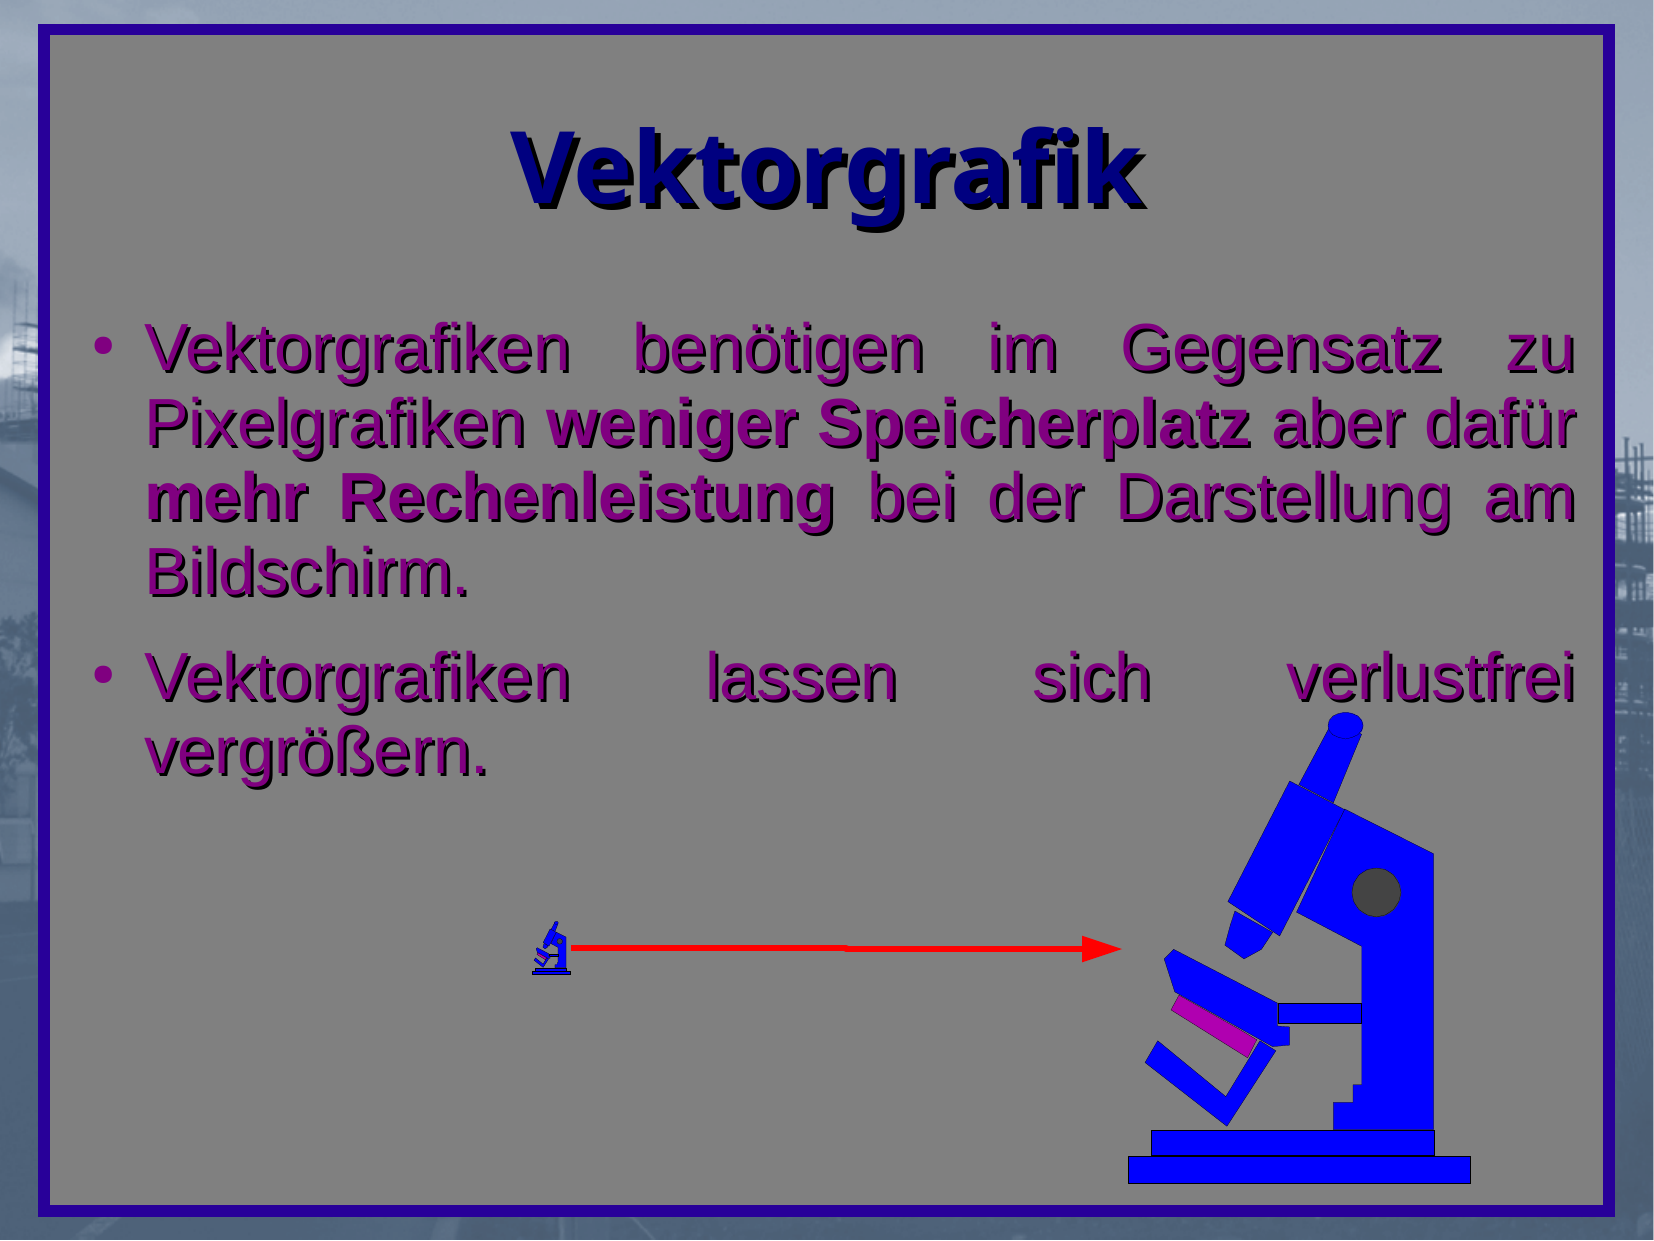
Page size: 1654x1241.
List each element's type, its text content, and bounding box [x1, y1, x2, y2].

title Vektorgrafik [82, 49, 1571, 281]
picture [0, 0, 1654, 1240]
list Vektorgrafiken benötigen im Gegensatz zu Pixelgrafiken weniger Speicherplatz aber dafür mehr Rechenleistung bei der Darstellung am Bildschirm. Vektorgrafiken lassen sich verlustfrei vergrößern. [73, 310, 1577, 1167]
